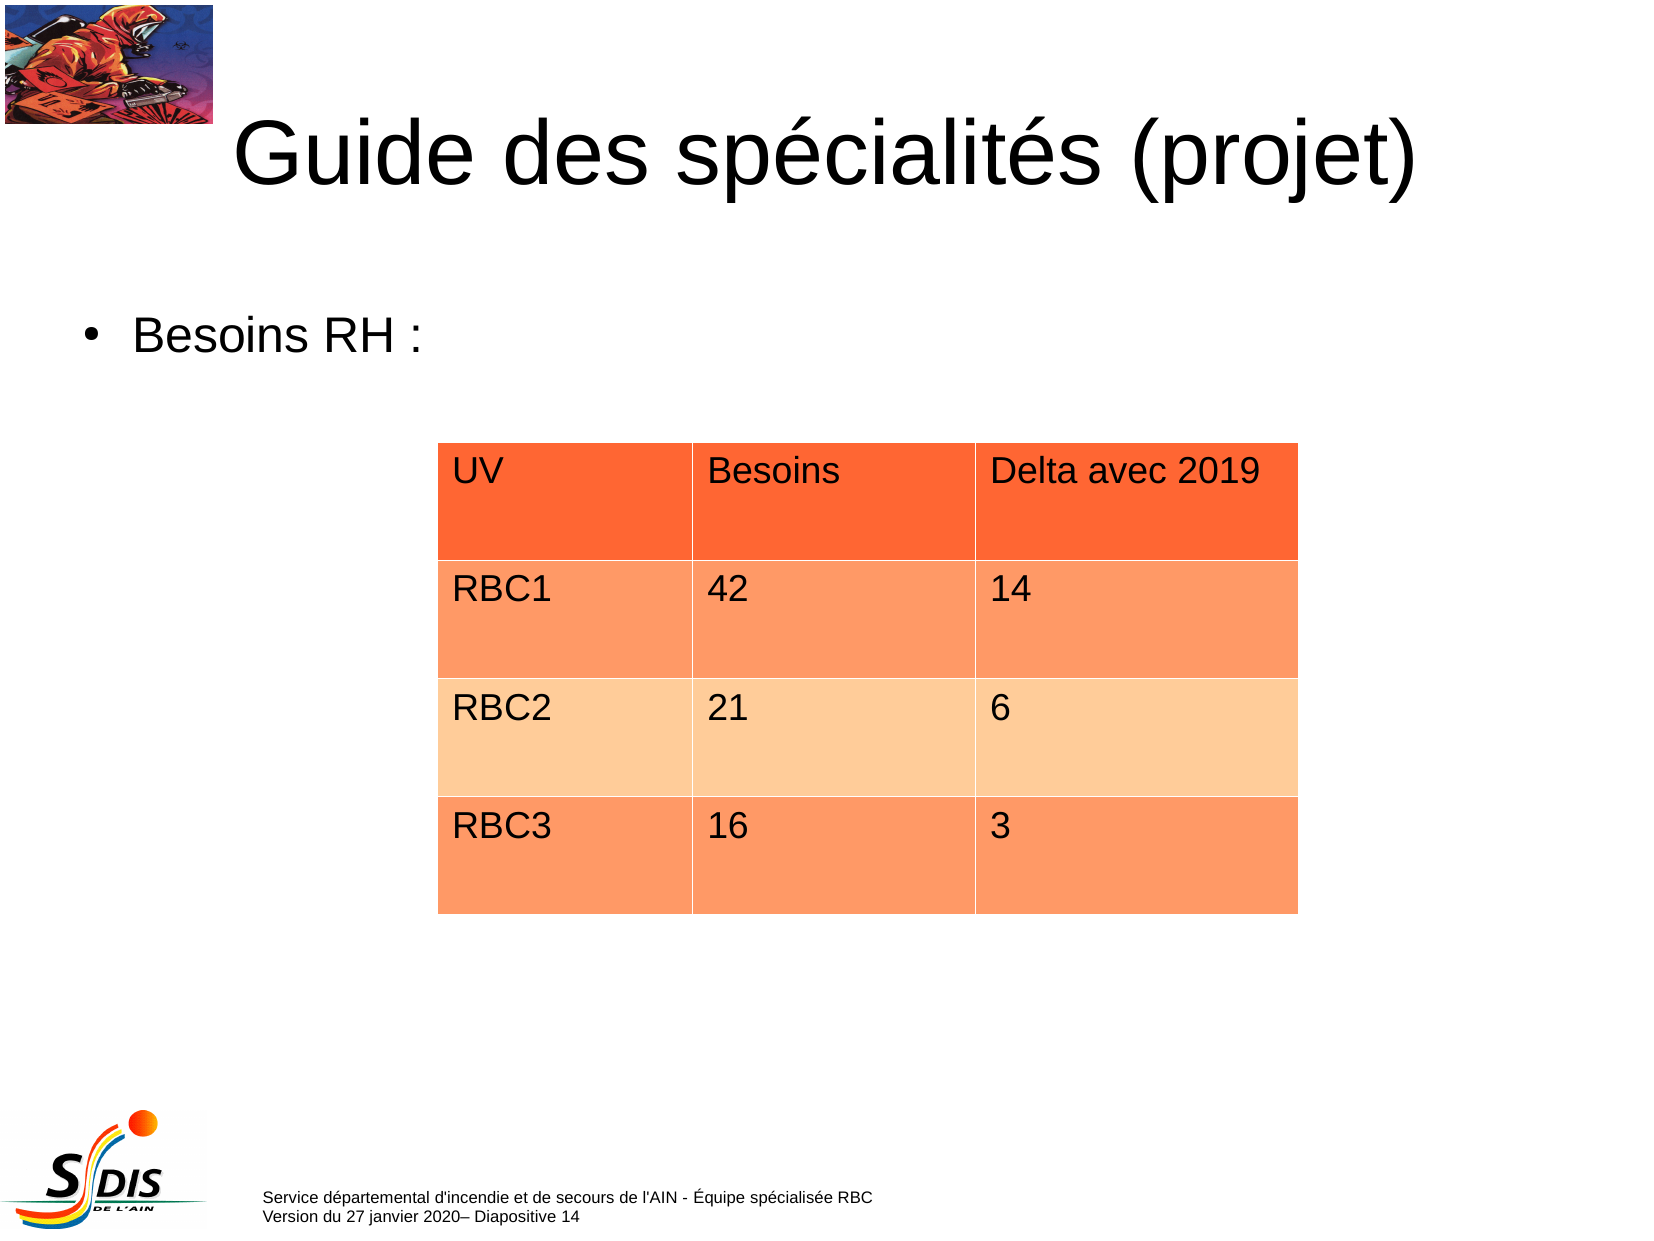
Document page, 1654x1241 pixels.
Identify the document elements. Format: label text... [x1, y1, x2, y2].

table_cell RBC2 [438, 679, 692, 796]
table_cell RBC1 [438, 561, 692, 678]
table_cell 42 [693, 561, 975, 678]
subtitle Besoins RH : [82, 307, 1571, 1144]
table_cell 3 [976, 797, 1298, 914]
picture [0, 1110, 207, 1229]
table_cell 6 [976, 679, 1298, 796]
table_cell 21 [693, 679, 975, 796]
table_header Besoins [693, 443, 975, 560]
title Guide des spécialités (projet) [82, 49, 1571, 257]
table_cell RBC3 [438, 797, 692, 914]
table_header Delta avec 2019 [976, 443, 1298, 560]
table_cell 14 [976, 561, 1298, 678]
picture [5, 5, 213, 124]
table_header UV [438, 443, 692, 560]
table_cell 16 [693, 797, 975, 914]
